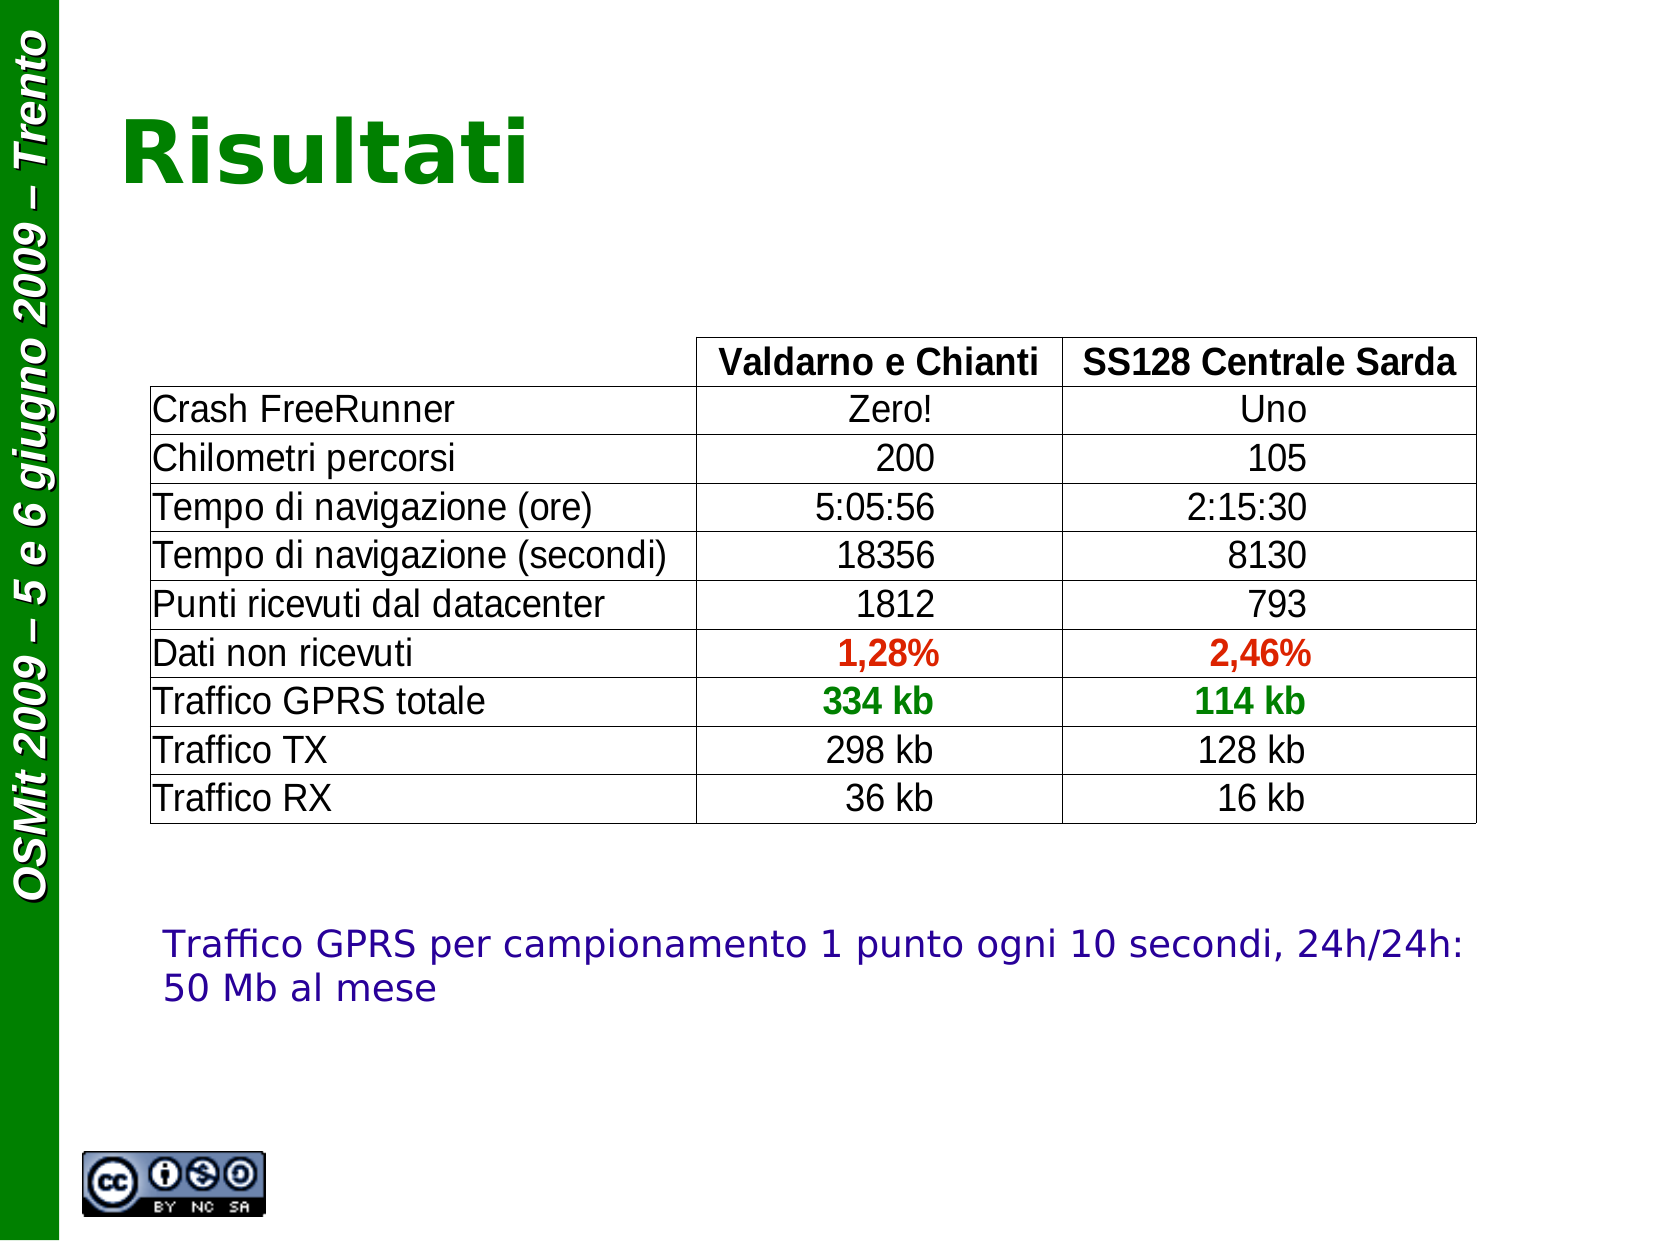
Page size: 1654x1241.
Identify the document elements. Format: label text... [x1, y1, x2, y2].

picture [82, 1151, 266, 1217]
text_box Traffico GPRS per campionamento 1 punto ogni 10 secondi, 24h/24h: 50 Mb al mese [147, 915, 1506, 1018]
chart [149, 336, 1479, 826]
title Risultati [118, 56, 1394, 249]
